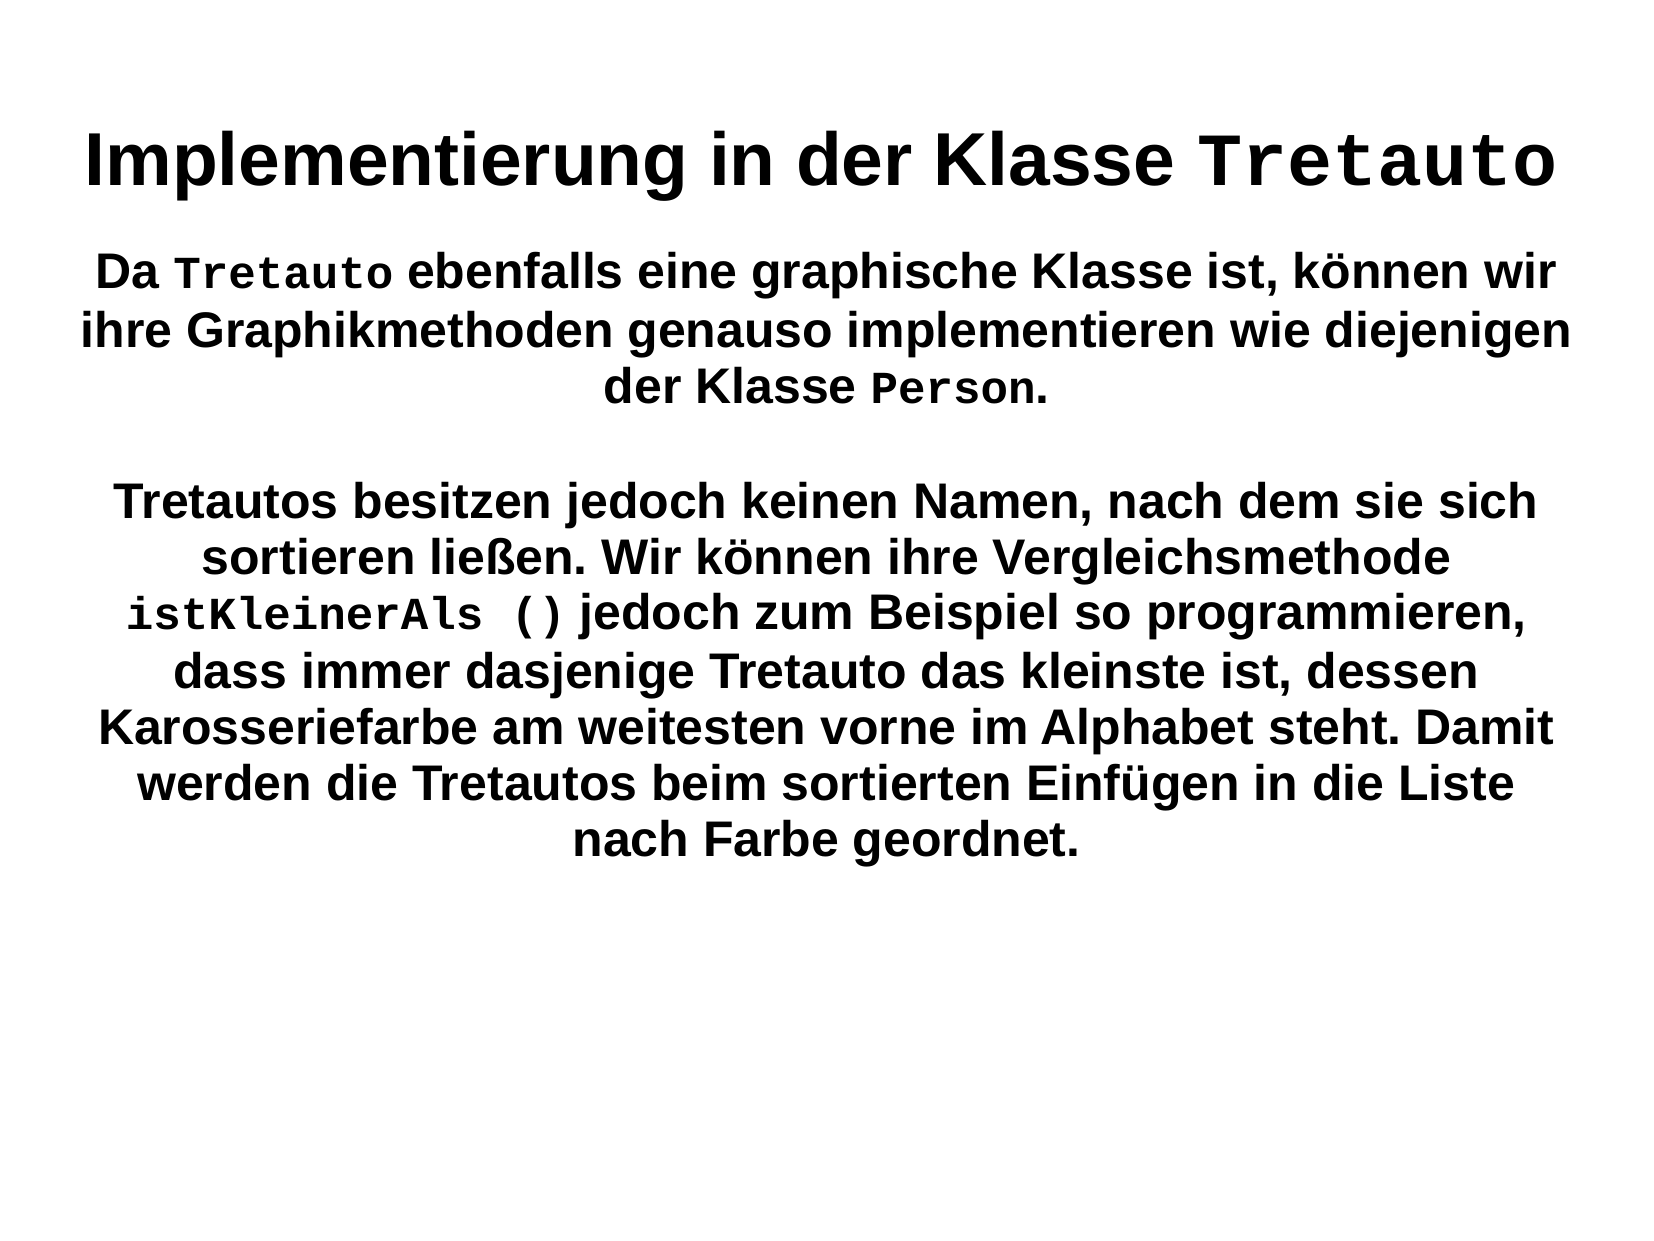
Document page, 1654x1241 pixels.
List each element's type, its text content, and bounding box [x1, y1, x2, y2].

text_box Da Tretauto ebenfalls eine graphische Klasse ist, können wir ihre Graphikmethoden genauso implementieren wie diejenigen der Klasse Person. Tretautos besitzen jedoch keinen Namen, nach dem sie sich sortieren ließen. Wir können ihre Vergleichsmethode istKleinerAls () jedoch zum Beispiel so programmieren, dass immer dasjenige Tretauto das kleinste ist, dessen Karosseriefarbe am weitesten vorne im Alphabet steht. Damit werden die Tretautos beim sortierten Einfügen in die Liste nach Farbe geordnet. [59, 236, 1595, 887]
title Implementierung in der Klasse Tretauto [76, 117, 1565, 208]
